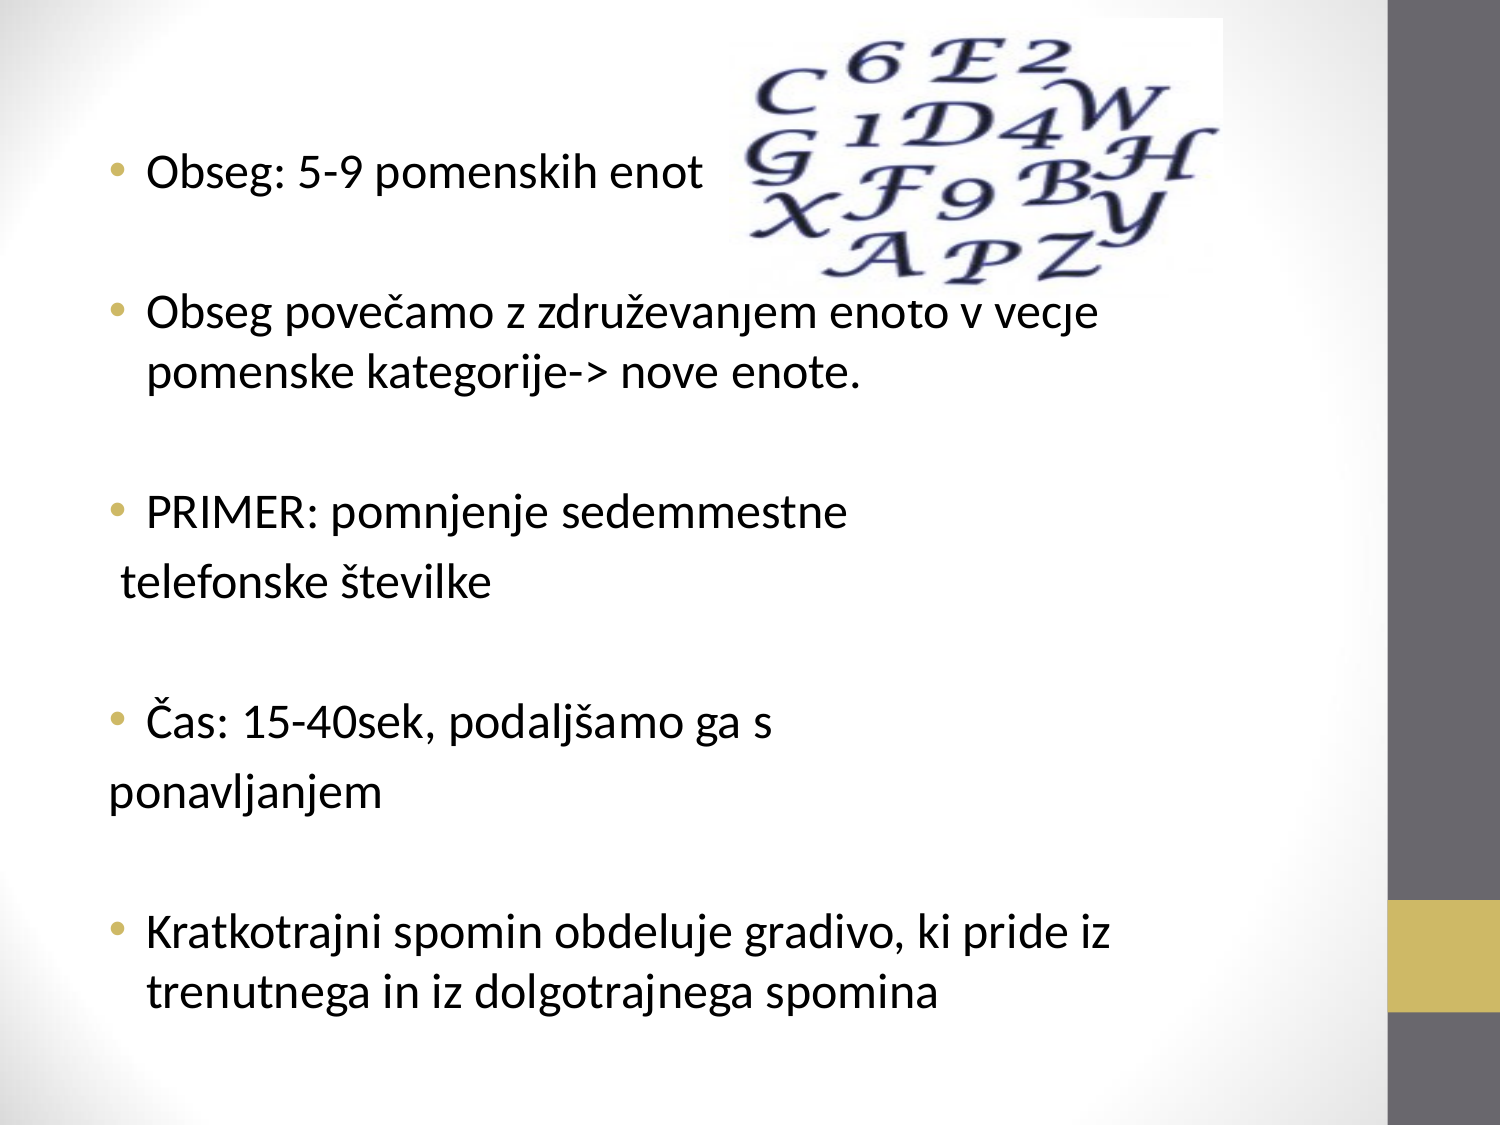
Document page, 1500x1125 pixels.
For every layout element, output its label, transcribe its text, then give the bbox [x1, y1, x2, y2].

picture [0, 0, 1387, 1125]
list Obseg: 5-9 pomenskih enot Obseg povečamo z združevanjem enoto v večje pomenske kategorije-> nove enote. PRIMER: pomnjenje sedemmestne telefonske številke Čas: 15-40sek, podaljšamo ga s ponavljanjem Kratkotrajni spomin obdeluje gradivo, ki pride iz trenutnega in iz dolgotrajnega spomina [75, 66, 1325, 1050]
